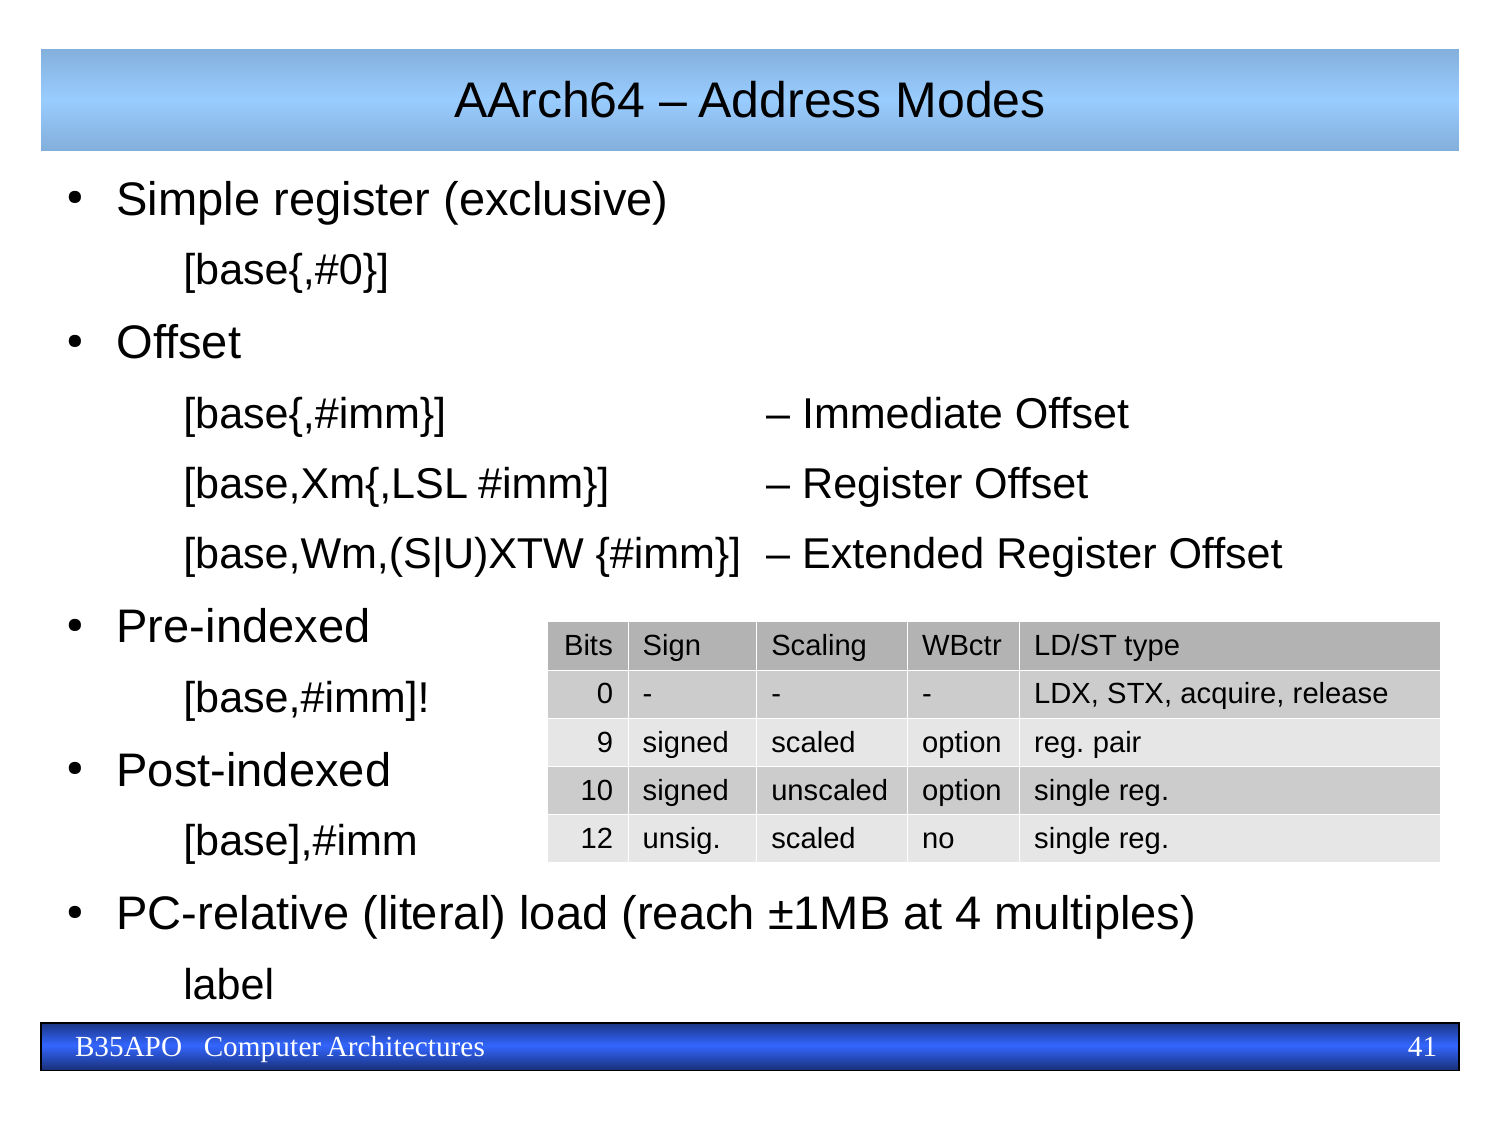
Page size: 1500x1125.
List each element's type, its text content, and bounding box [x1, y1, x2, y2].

table_cell LDX, STX, acquire, release [1020, 671, 1440, 718]
table_cell 12 [548, 815, 628, 862]
title AArch64 – Address Modes [41, 49, 1459, 151]
table_cell option [908, 719, 1019, 766]
table_cell no [908, 815, 1019, 862]
table_cell 0 [548, 671, 628, 718]
table_cell single reg. [1020, 767, 1440, 814]
table_cell signed [629, 719, 756, 766]
table_cell option [908, 767, 1019, 814]
table_cell - [908, 671, 1019, 718]
table_cell single reg. [1020, 815, 1440, 862]
table_cell reg. pair [1020, 719, 1440, 766]
table_cell scaled [757, 815, 907, 862]
table_cell - [629, 671, 756, 718]
table_cell - [757, 671, 907, 718]
table_cell scaled [757, 719, 907, 766]
table_header Scaling [757, 622, 907, 670]
table_cell unscaled [757, 767, 907, 814]
list Simple register (exclusive) [base{,#0}] Offset [base{,#imm}] – Immediate Offset [base,Xm{,LSL #imm}] – Register Offset [base,Wm,(S|U)XTW {#imm}] – Extended Register Offset Pre-indexed [base,#imm]! Post-indexed [base],#imm PC-relative (literal) load (reach ±1MB at 4 multiples) label [50, 172, 1450, 1013]
table_cell unsig. [629, 815, 756, 862]
table_header Sign [629, 622, 756, 670]
table_cell 9 [548, 719, 628, 766]
table_cell signed [629, 767, 756, 814]
table_header LD/ST type [1020, 622, 1440, 670]
table_cell 10 [548, 767, 628, 814]
table_header WBctr [908, 622, 1019, 670]
table_header Bits [548, 622, 628, 670]
